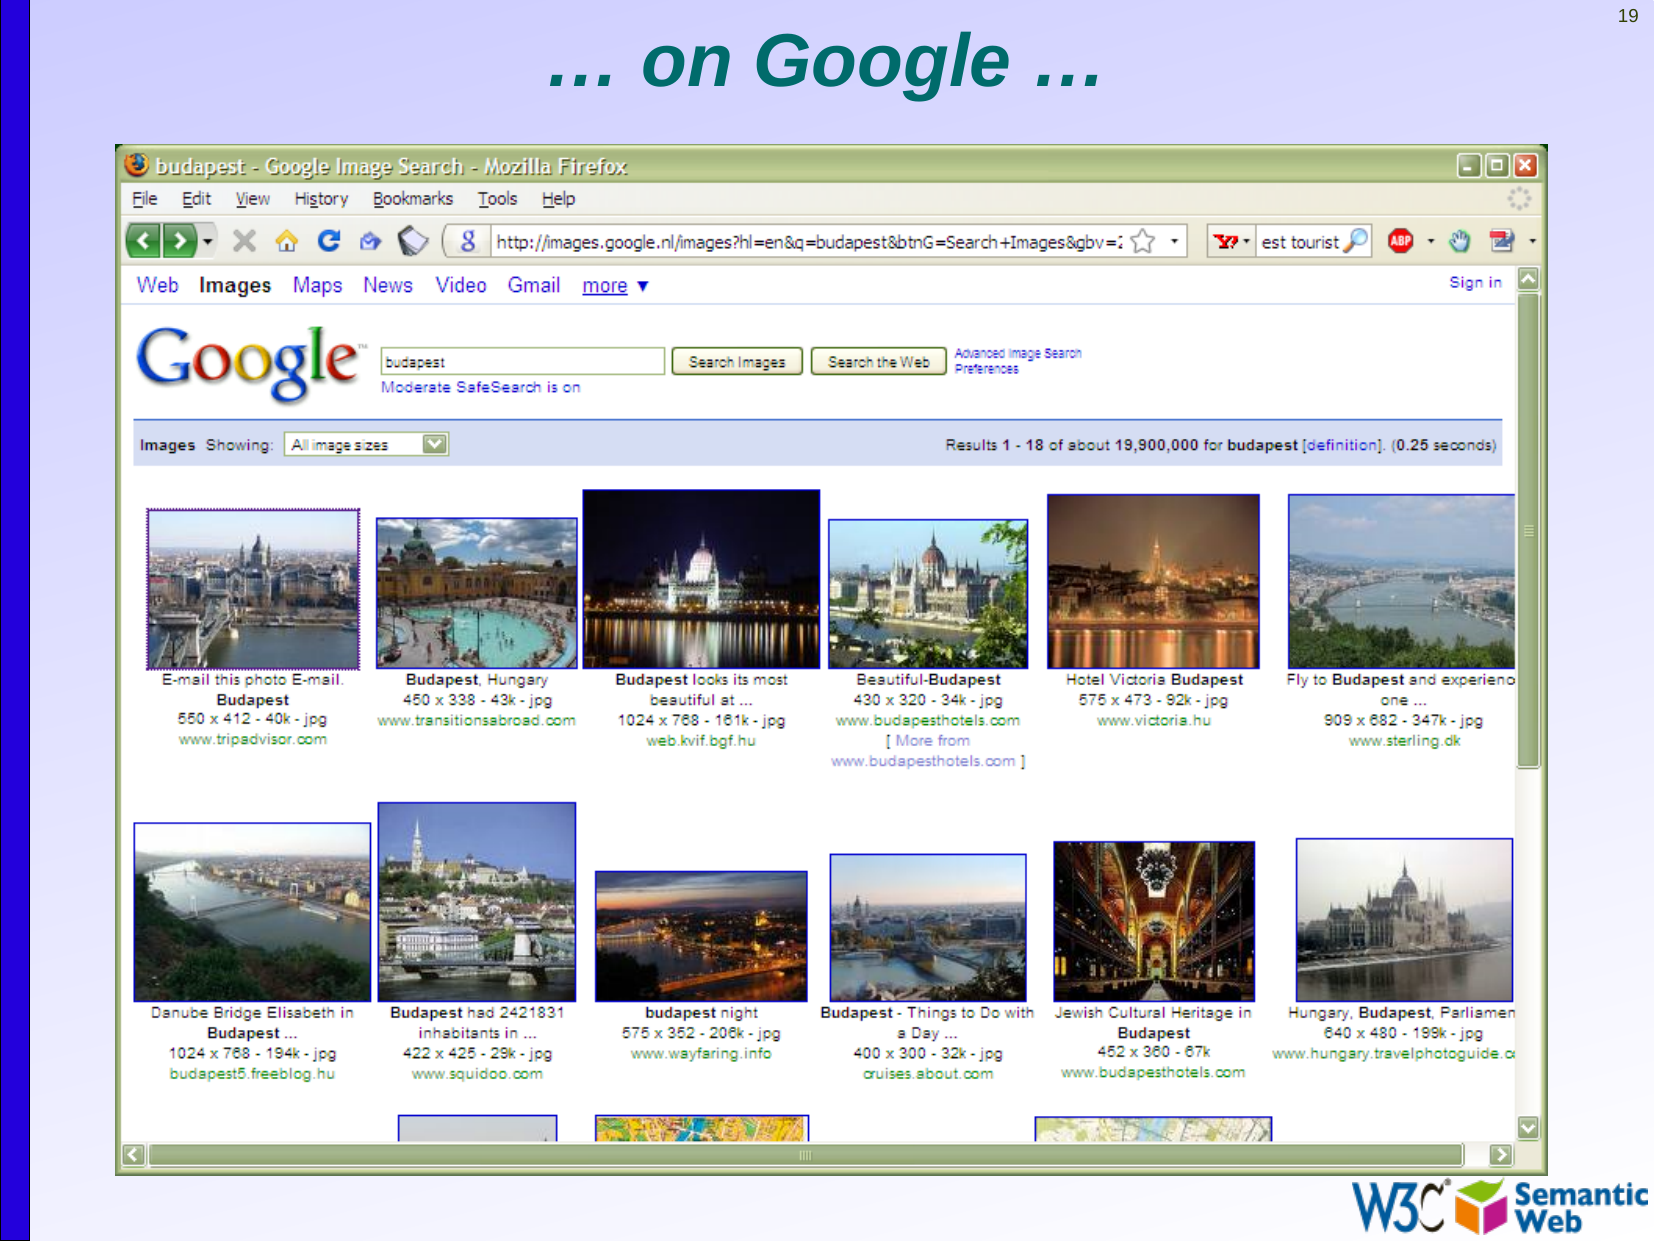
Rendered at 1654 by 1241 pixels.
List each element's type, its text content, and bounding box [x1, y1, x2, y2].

picture [115, 144, 1648, 1235]
title … on Google … [0, 0, 1654, 119]
